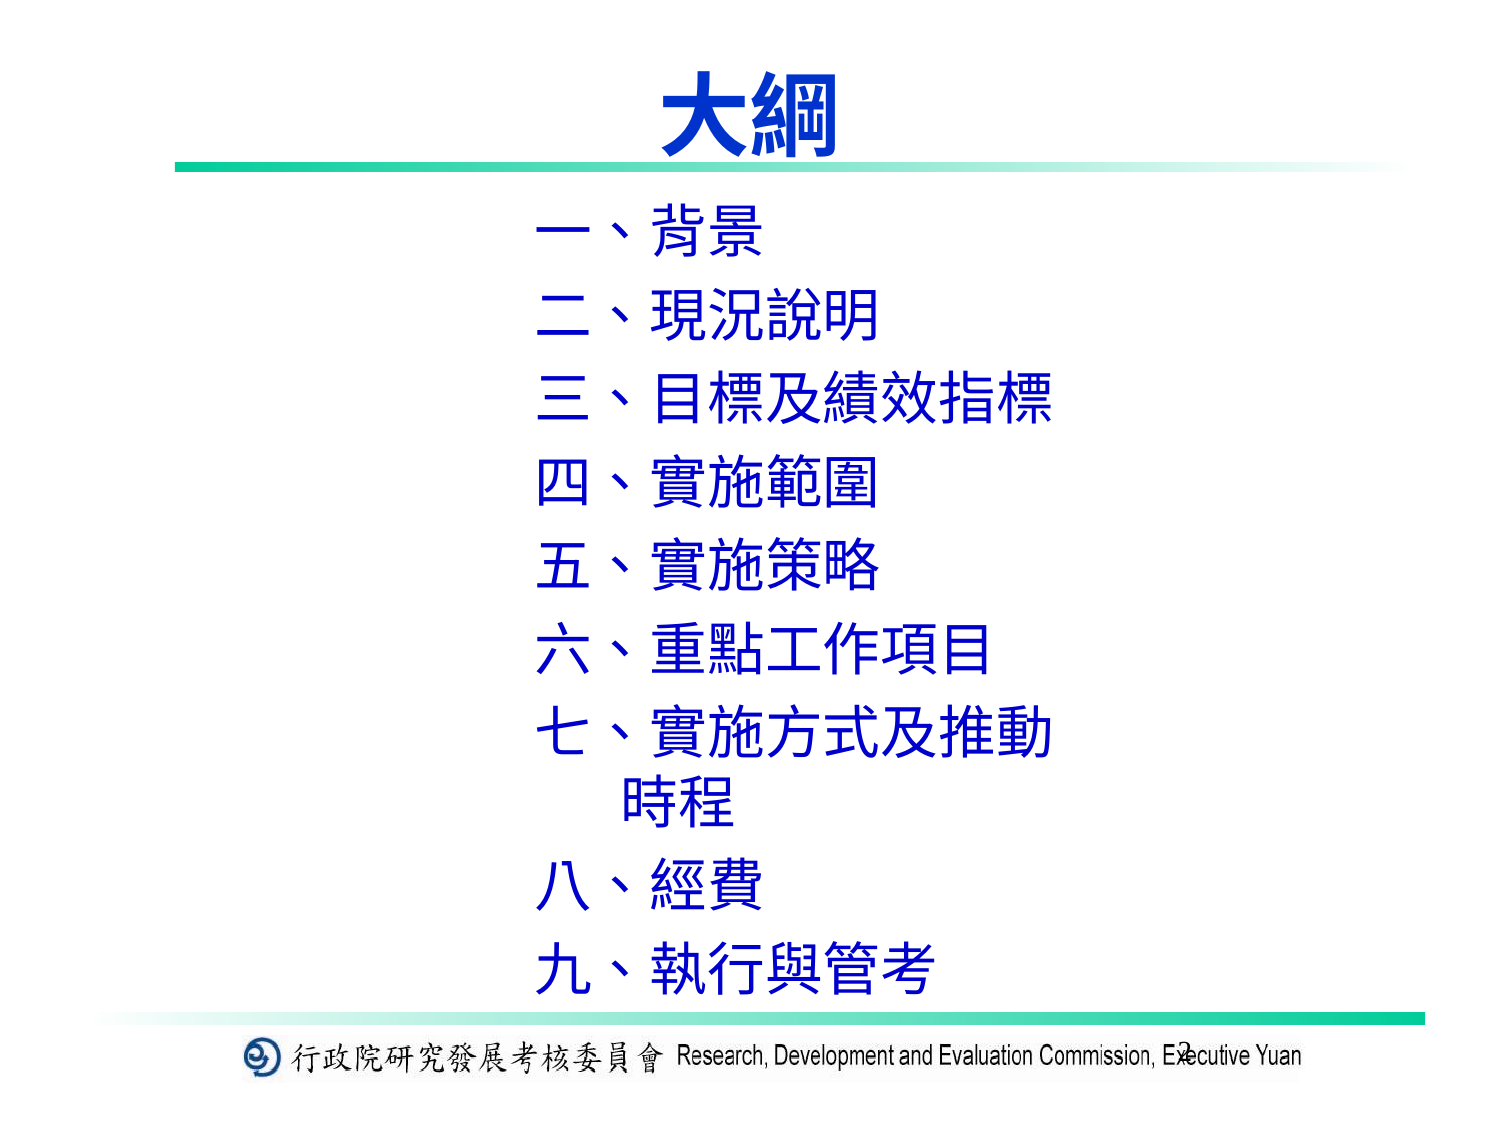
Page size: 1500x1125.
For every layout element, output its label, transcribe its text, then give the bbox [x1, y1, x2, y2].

text_box [1162, 1012, 1476, 1101]
title 大綱 [112, 37, 1388, 188]
list 一、背景 二、現況說明 三、目標及績效指標 四、實施範圍 五、實施策略 六、重點工作項目 七、實施方式及推動時程 八、經費 九、執行與管考 [284, 187, 1117, 1012]
